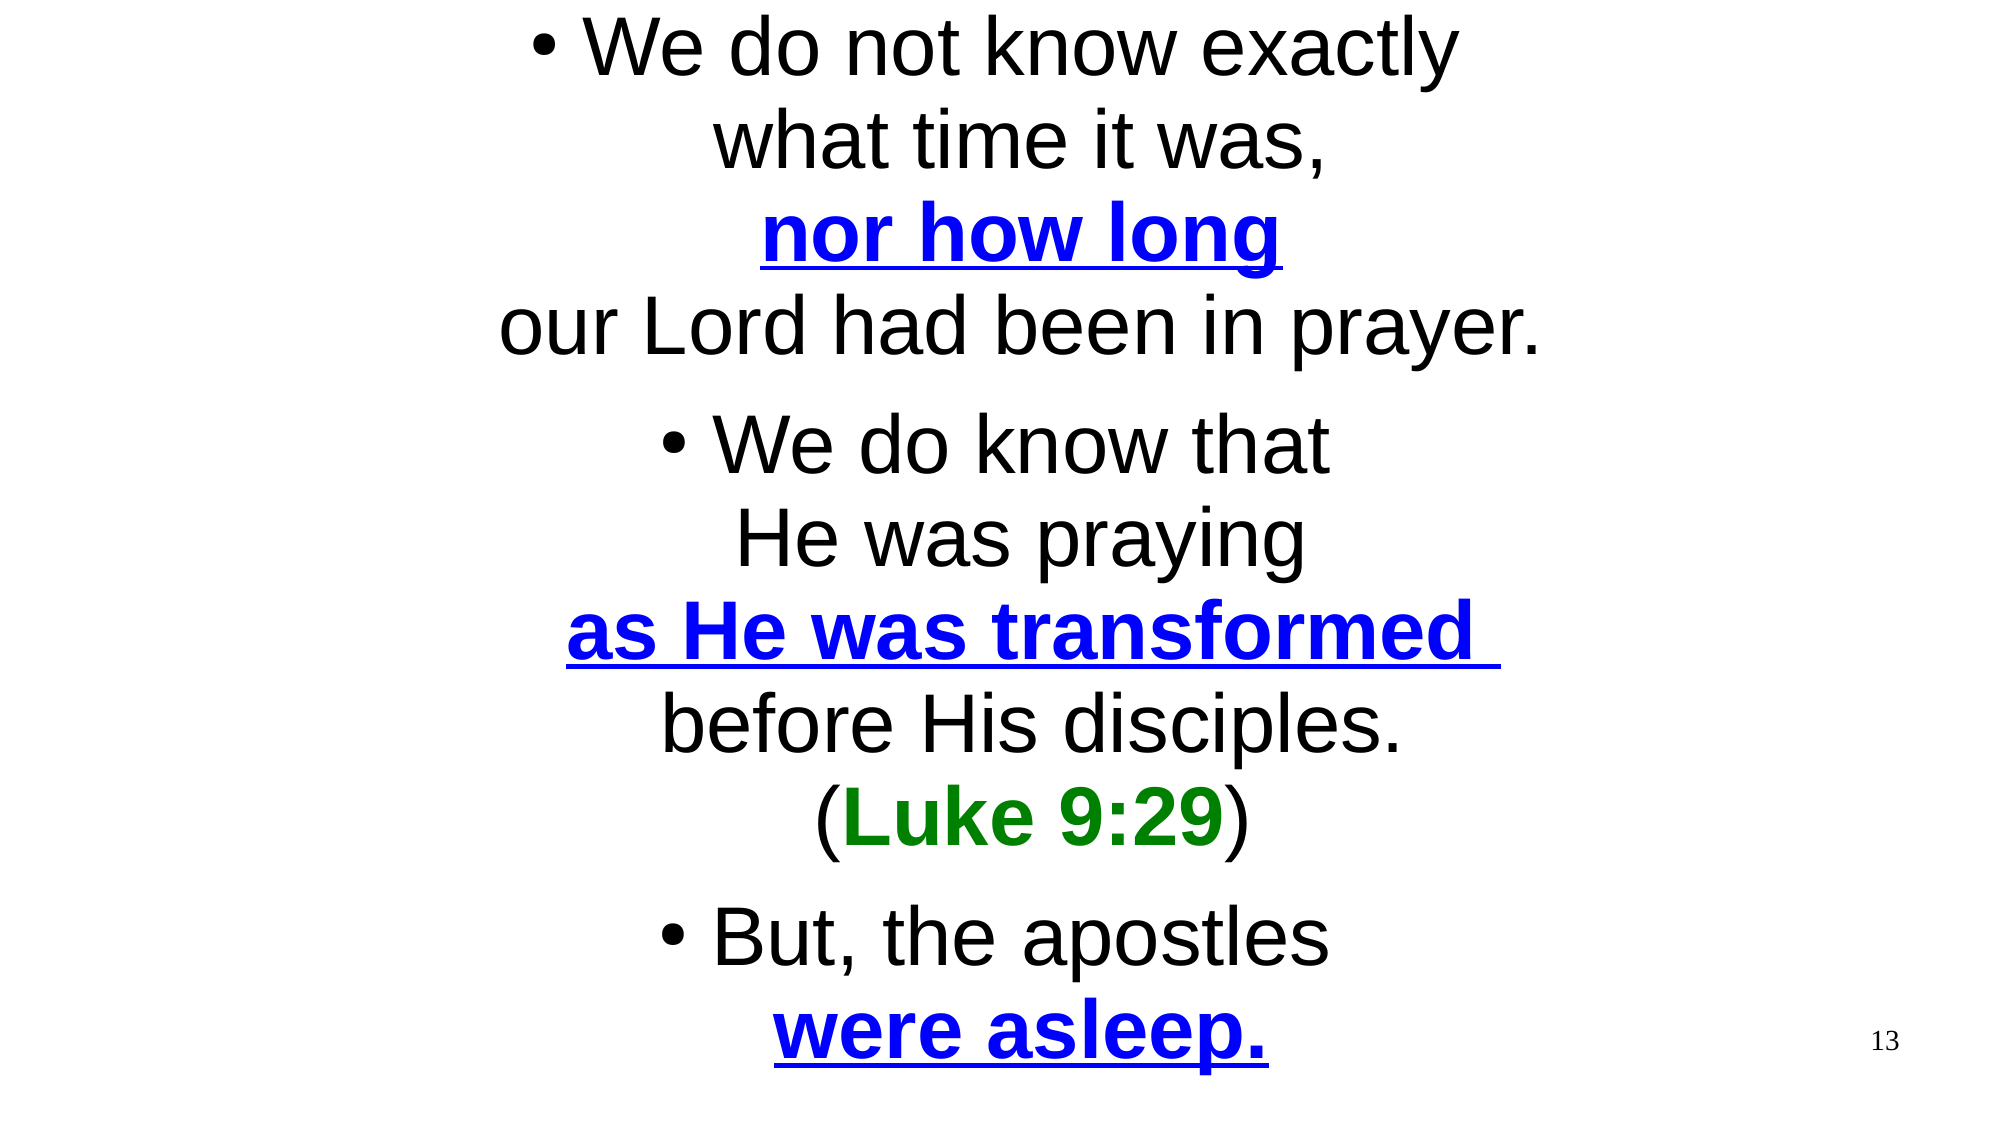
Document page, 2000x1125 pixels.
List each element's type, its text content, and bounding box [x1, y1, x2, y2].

list We do not know exactly what time it was, nor how long our Lord had been in prayer. We do know that He was praying as He was transformed before His disciples. (Luke 9:29) But, the apostles were asleep. [0, 0, 1996, 1123]
